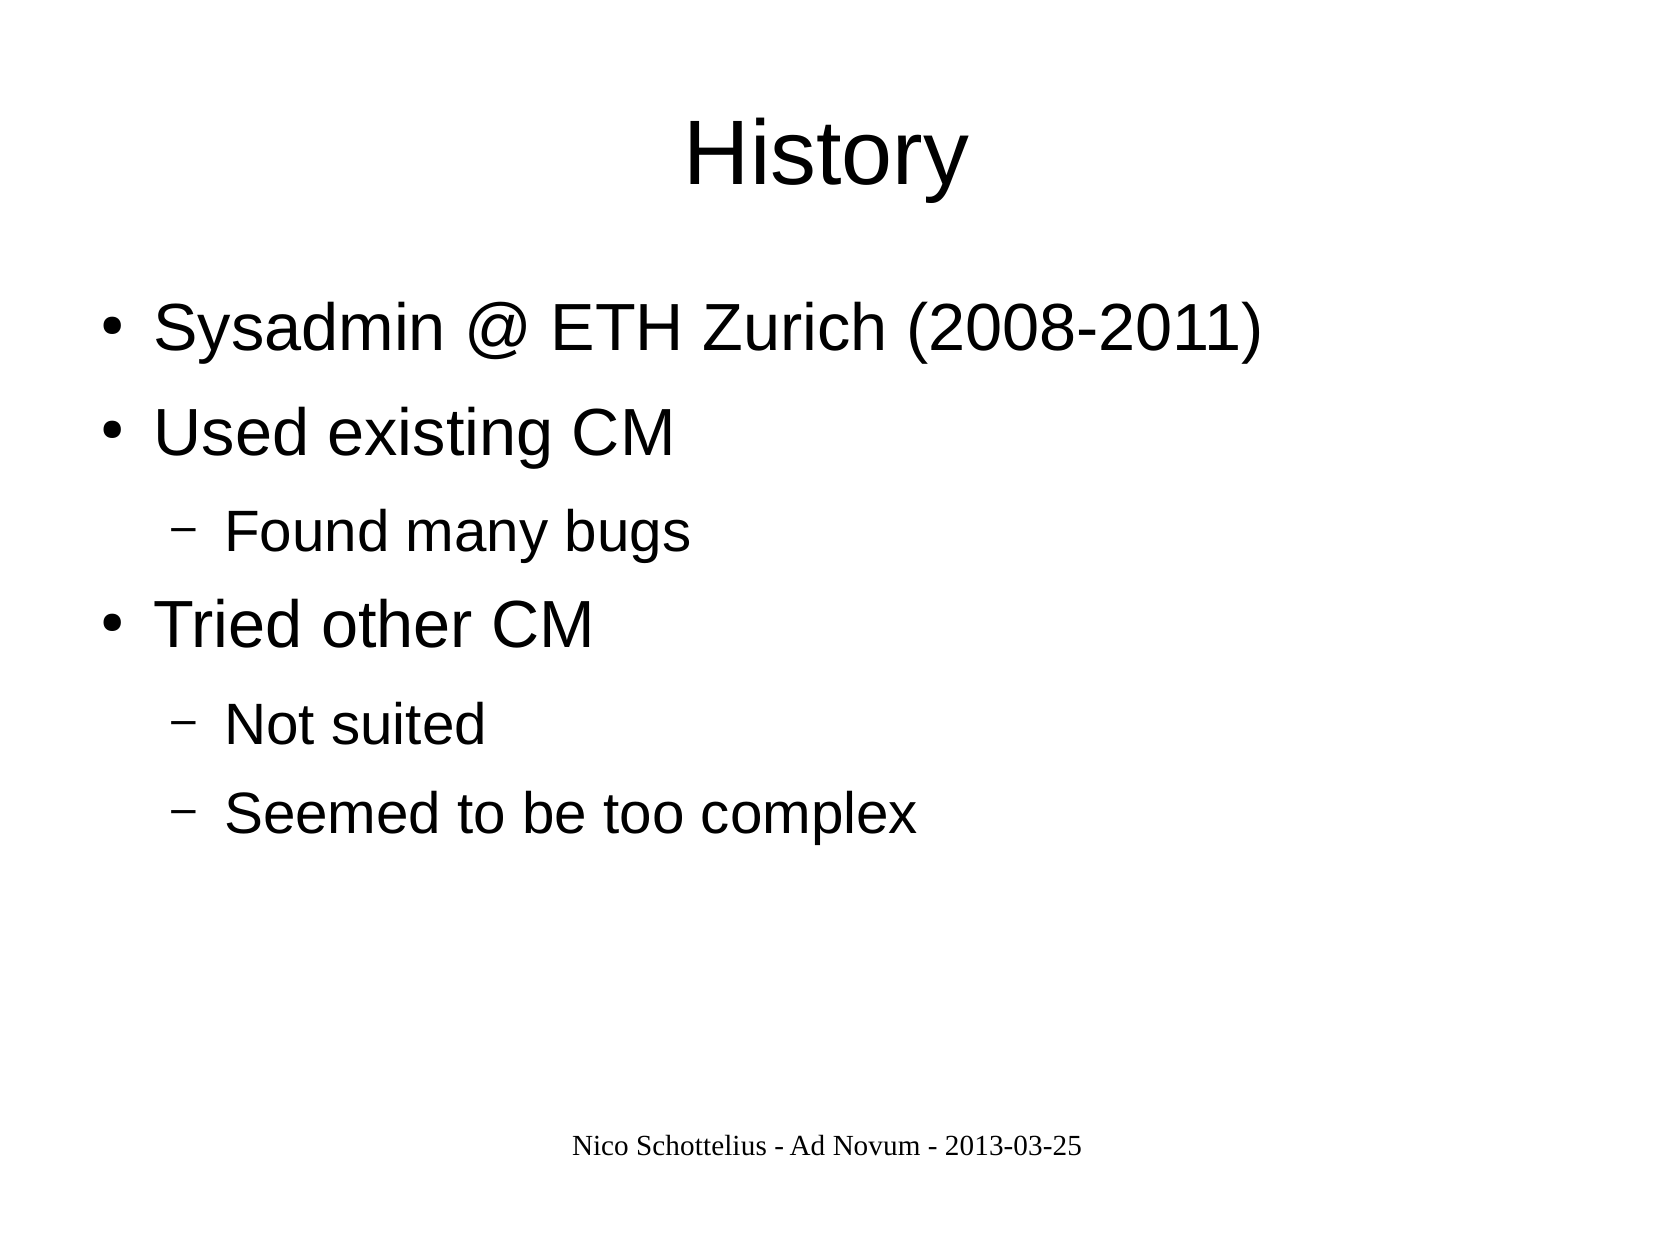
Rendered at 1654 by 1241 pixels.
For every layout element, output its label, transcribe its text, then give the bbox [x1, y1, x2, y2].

list Sysadmin @ ETH Zurich (2008-2011) Used existing CM Found many bugs Tried other CM Not suited Seemed to be too complex [82, 290, 1538, 1010]
title History [82, 49, 1571, 257]
